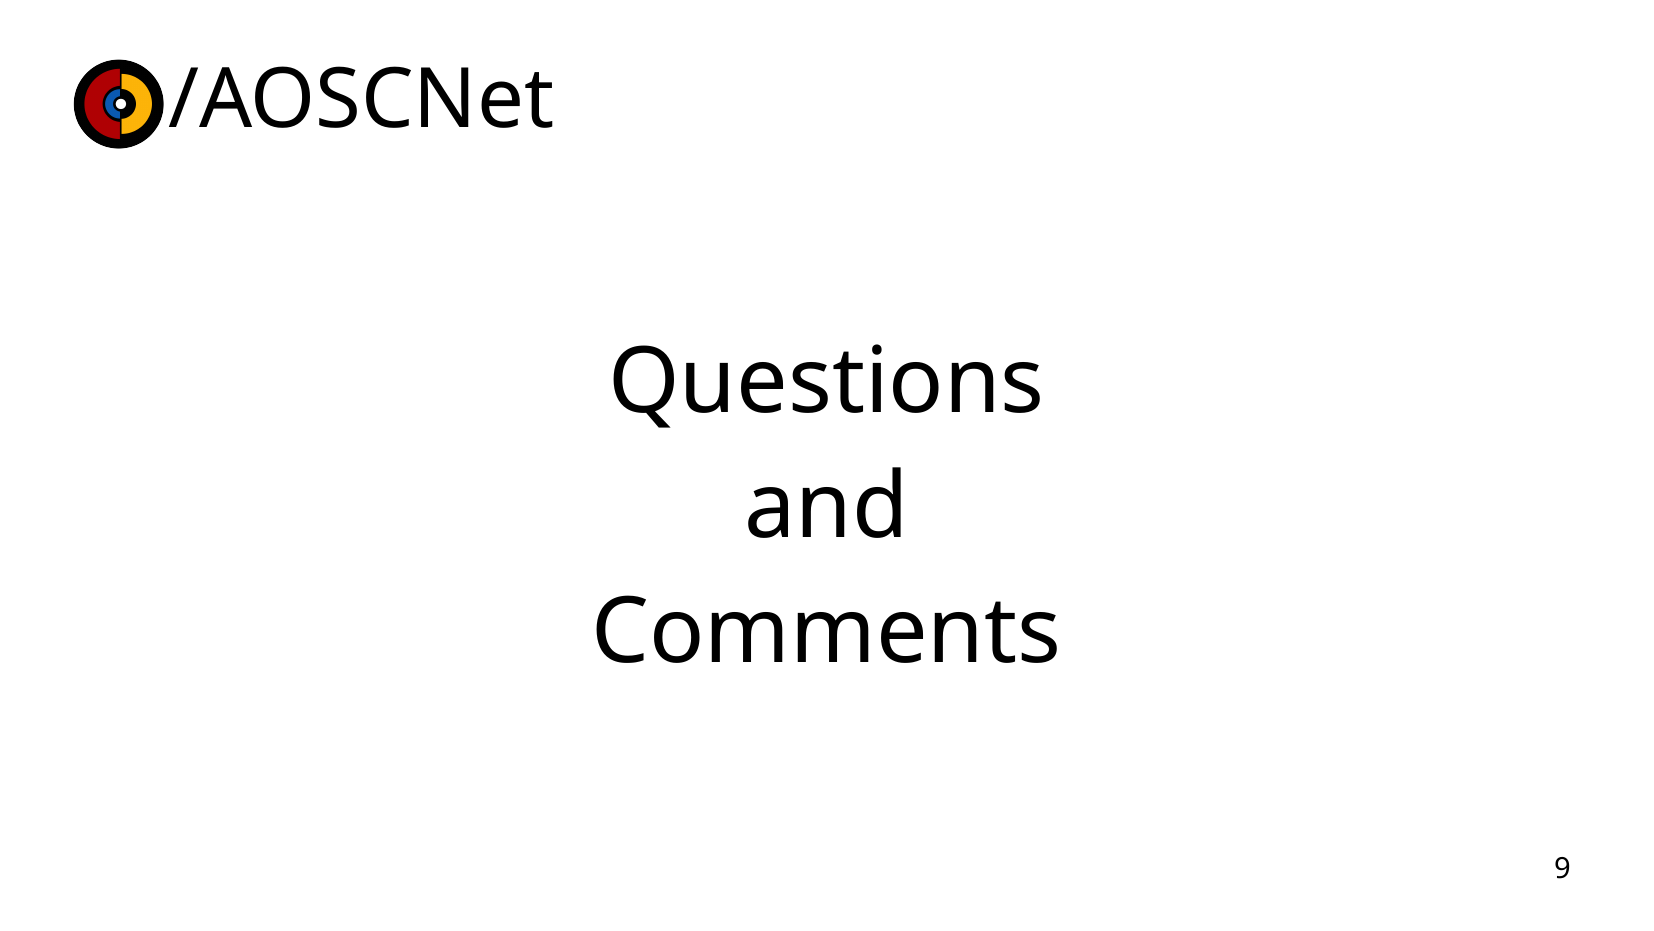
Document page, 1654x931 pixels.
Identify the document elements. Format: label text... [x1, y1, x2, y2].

text_box /AOSCNet [153, 28, 697, 163]
title Questions and Comments [82, 117, 1571, 886]
